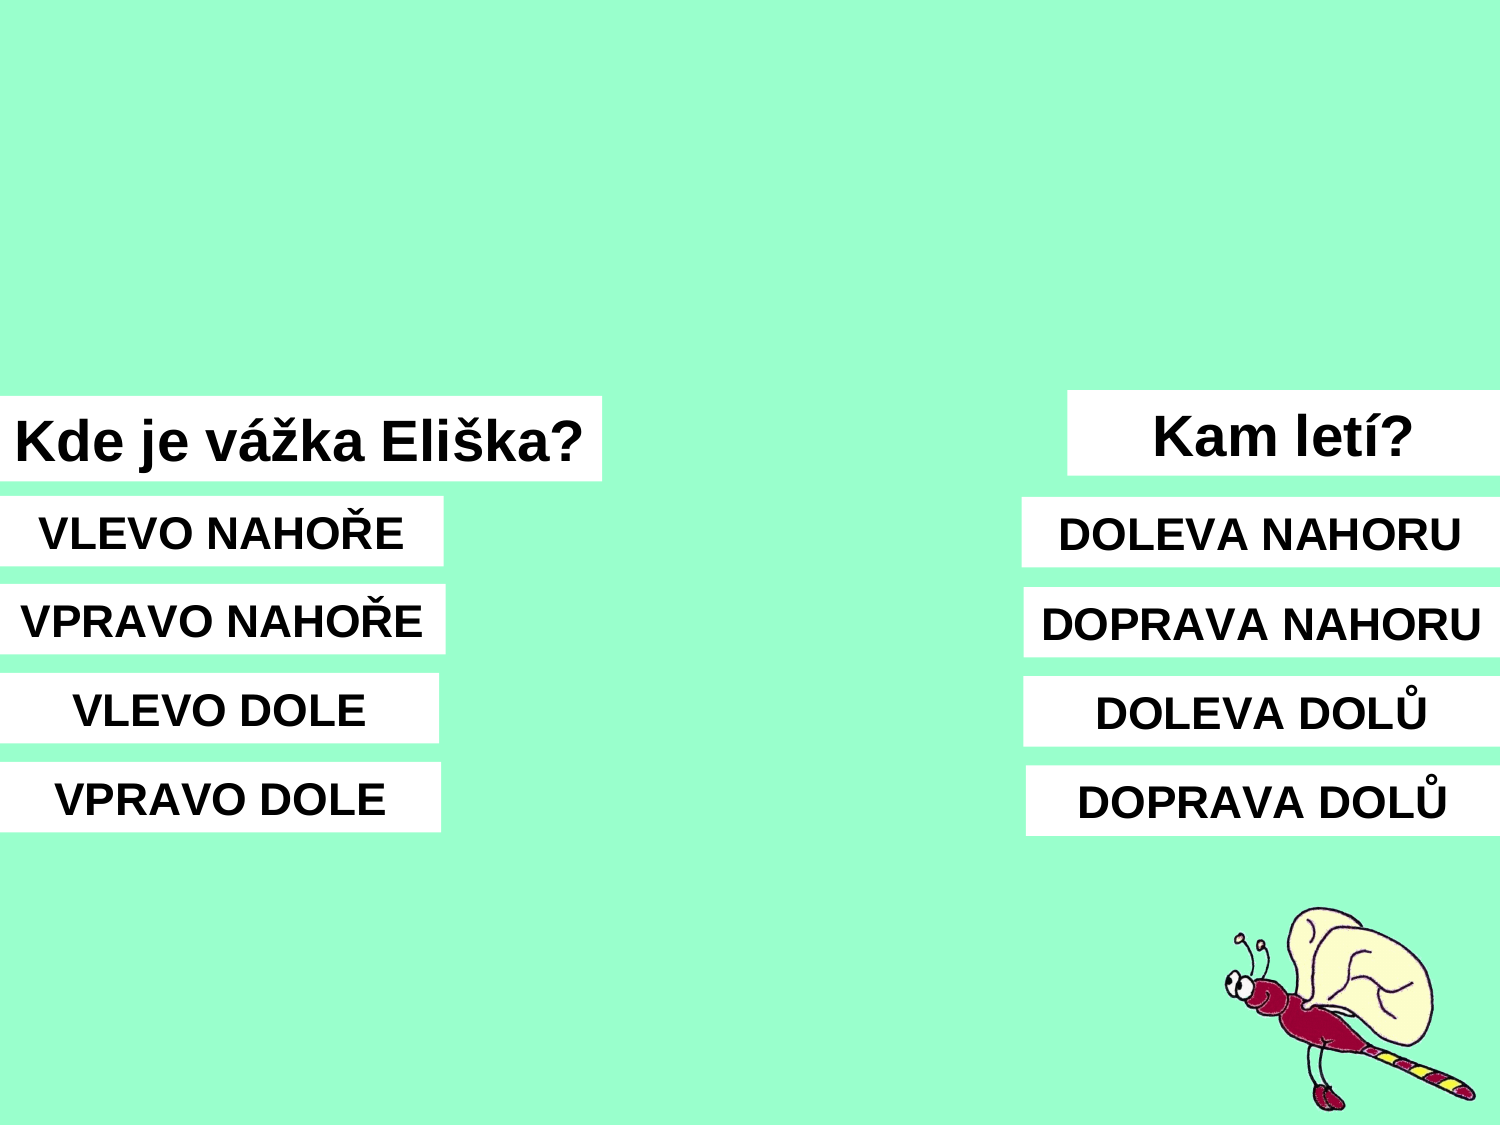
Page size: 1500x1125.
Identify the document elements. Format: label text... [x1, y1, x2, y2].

text_box DOPRAVA DOLŮ [1025, 765, 1500, 836]
picture [1193, 876, 1500, 1125]
text_box Kde je vážka Eliška? [0, 395, 603, 482]
text_box VLEVO NAHOŘE [0, 495, 444, 567]
text_box DOLEVA NAHORU [1021, 496, 1500, 568]
text_box DOPRAVA NAHORU [1023, 587, 1500, 658]
text_box Kam letí? [1067, 390, 1500, 476]
text_box VPRAVO DOLE [0, 761, 442, 833]
text_box VLEVO DOLE [0, 672, 440, 744]
text_box VPRAVO NAHOŘE [0, 583, 446, 655]
text_box DOLEVA DOLŮ [1023, 676, 1500, 747]
